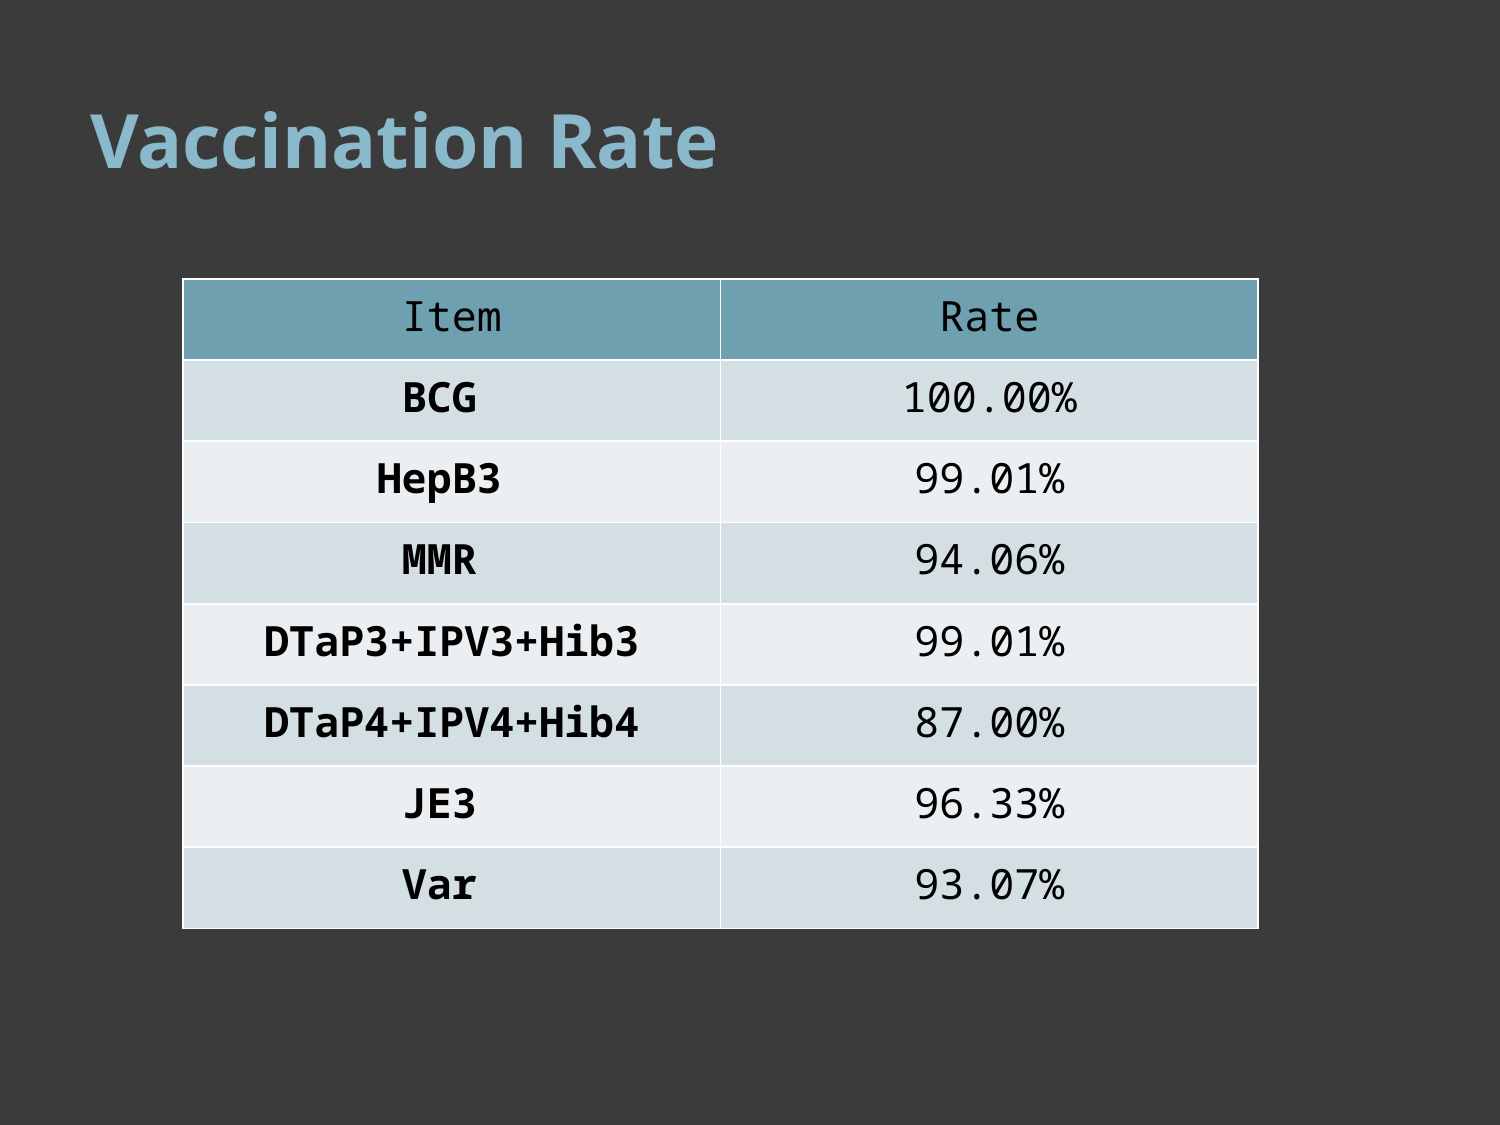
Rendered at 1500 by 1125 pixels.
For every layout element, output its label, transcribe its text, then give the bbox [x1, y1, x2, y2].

table_cell 96.33% [721, 767, 1257, 846]
table_cell 100.00% [721, 361, 1257, 440]
table_cell BCG [184, 361, 720, 440]
table_cell DTaP3+IPV3+Hib3 [184, 605, 720, 684]
table_header Rate [721, 280, 1257, 359]
table_cell MMR [184, 523, 720, 603]
table_cell HepB3 [184, 442, 720, 522]
table_cell JE3 [184, 767, 720, 846]
table_cell Var [184, 848, 720, 928]
table_cell 99.01% [721, 442, 1257, 522]
title Vaccination Rate [75, 45, 1300, 233]
table_cell 93.07% [721, 848, 1257, 928]
table_cell 87.00% [721, 686, 1257, 765]
table_cell 94.06% [721, 523, 1257, 603]
table_cell DTaP4+IPV4+Hib4 [184, 686, 720, 765]
table_cell 99.01% [721, 605, 1257, 684]
table_header Item [184, 280, 720, 359]
